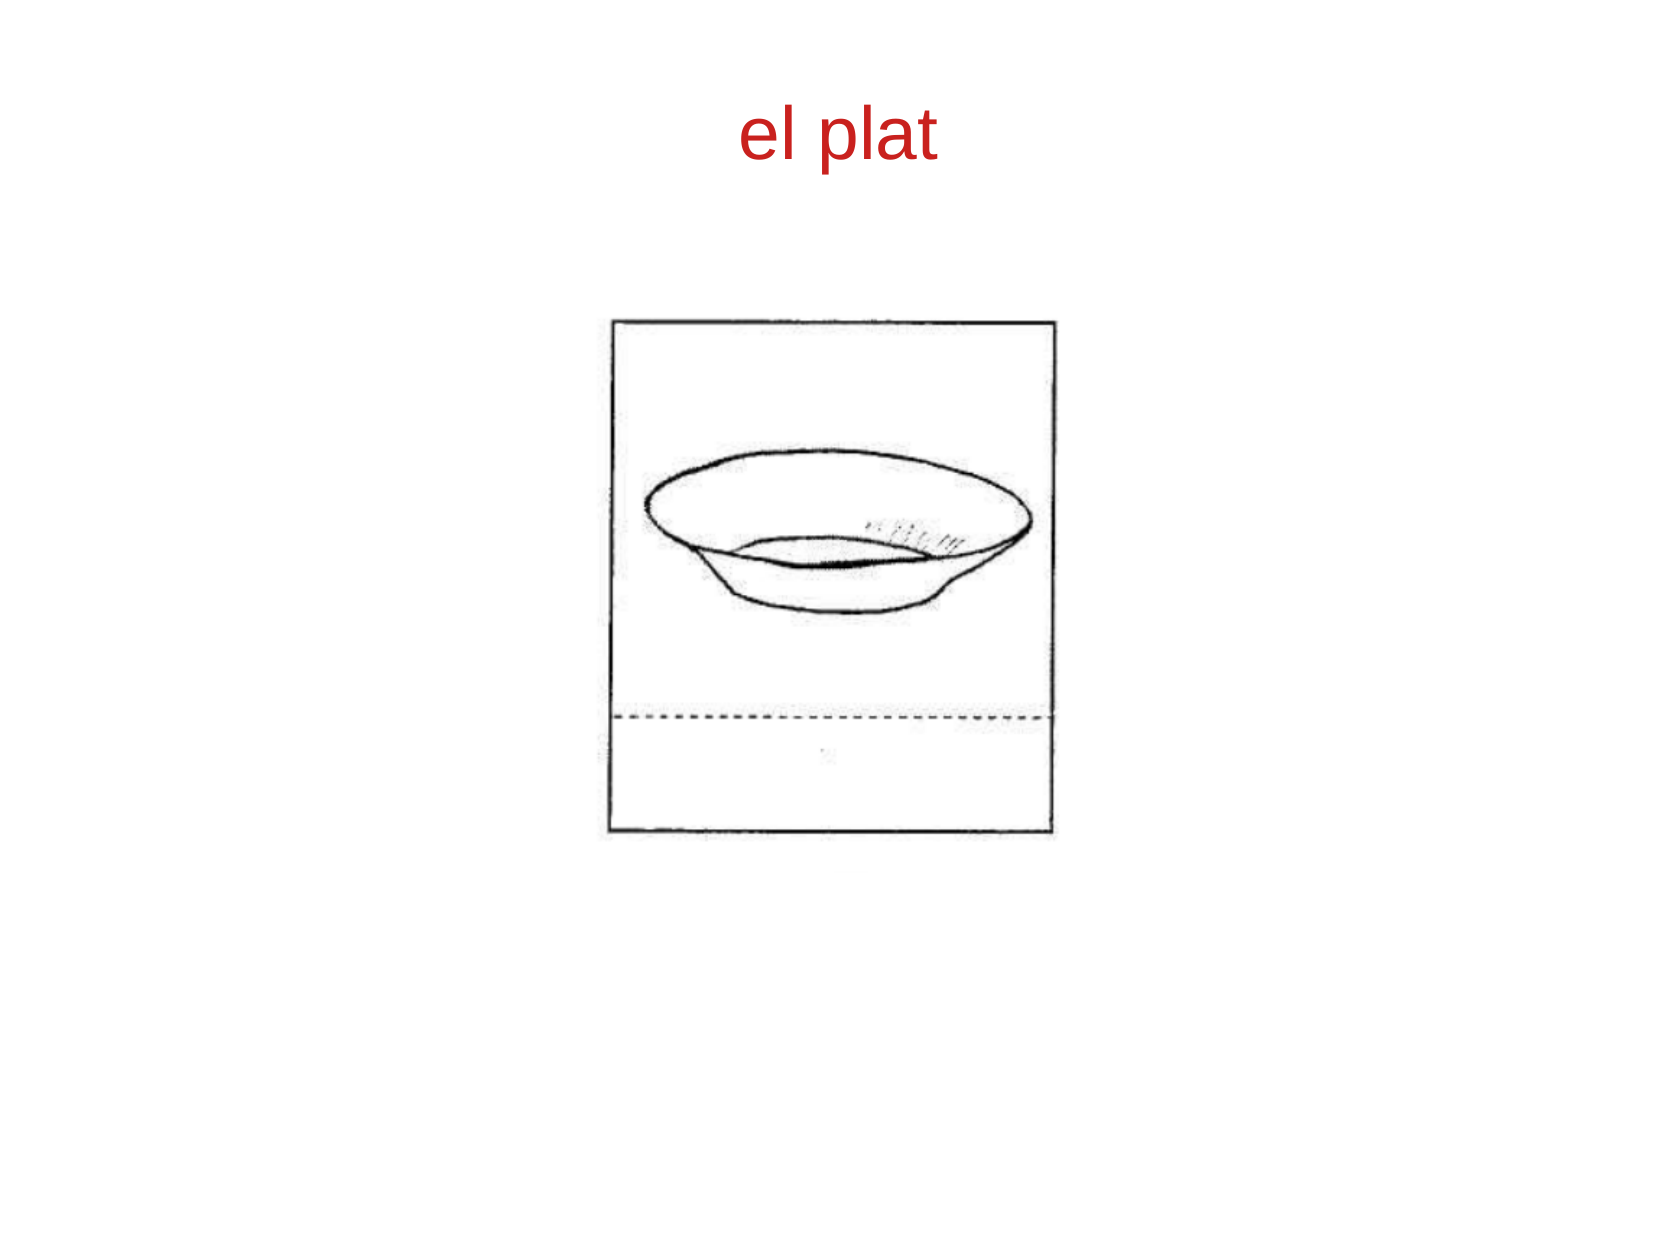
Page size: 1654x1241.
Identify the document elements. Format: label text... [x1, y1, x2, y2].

picture [581, 291, 1094, 873]
text_box el plat [389, 58, 1288, 201]
